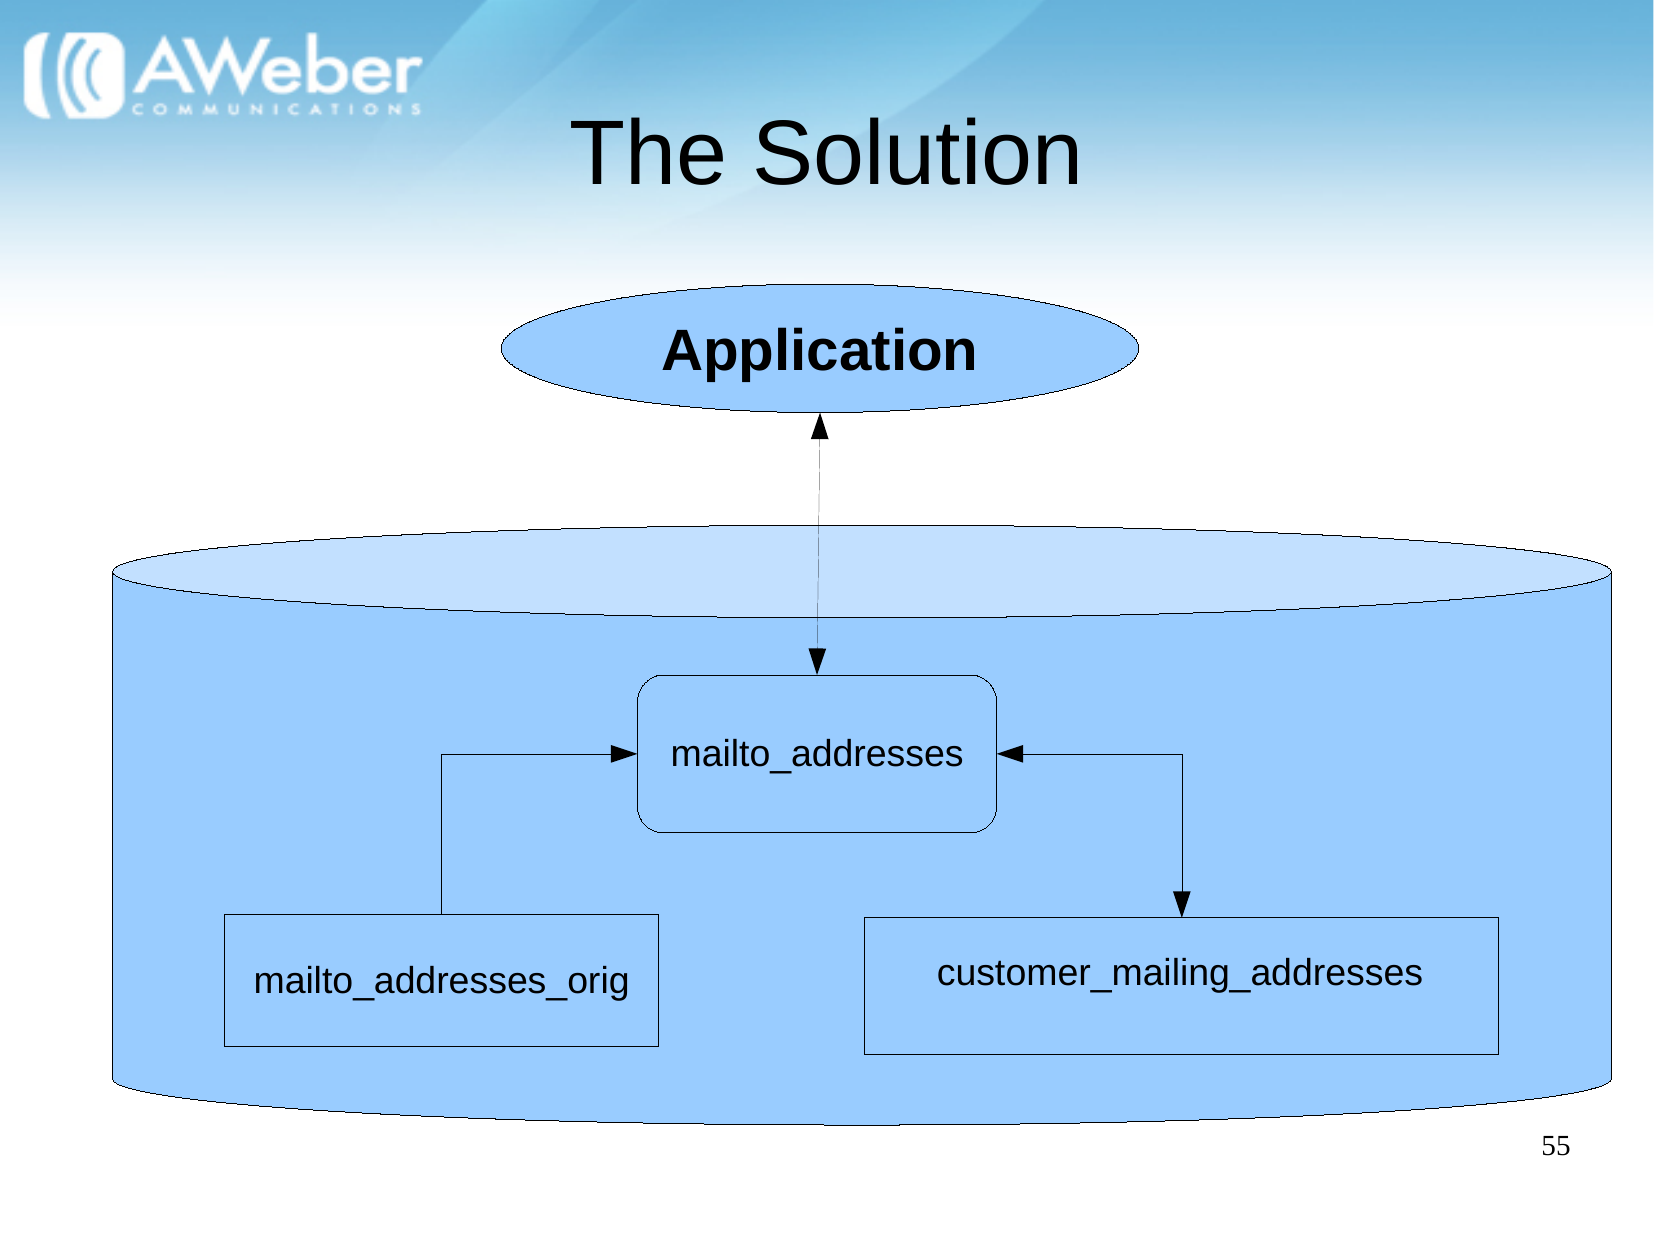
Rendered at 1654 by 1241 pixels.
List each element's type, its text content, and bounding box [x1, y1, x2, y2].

text_box mailto_addresses [637, 675, 997, 833]
text_box [501, 284, 1139, 403]
text_box Application [646, 310, 994, 412]
text_box mailto_addresses_orig [224, 914, 659, 1047]
picture [0, 0, 1654, 376]
text_box customer_mailing_addresses [922, 944, 1440, 1001]
title The Solution [82, 49, 1571, 257]
text_box [112, 573, 1612, 1126]
